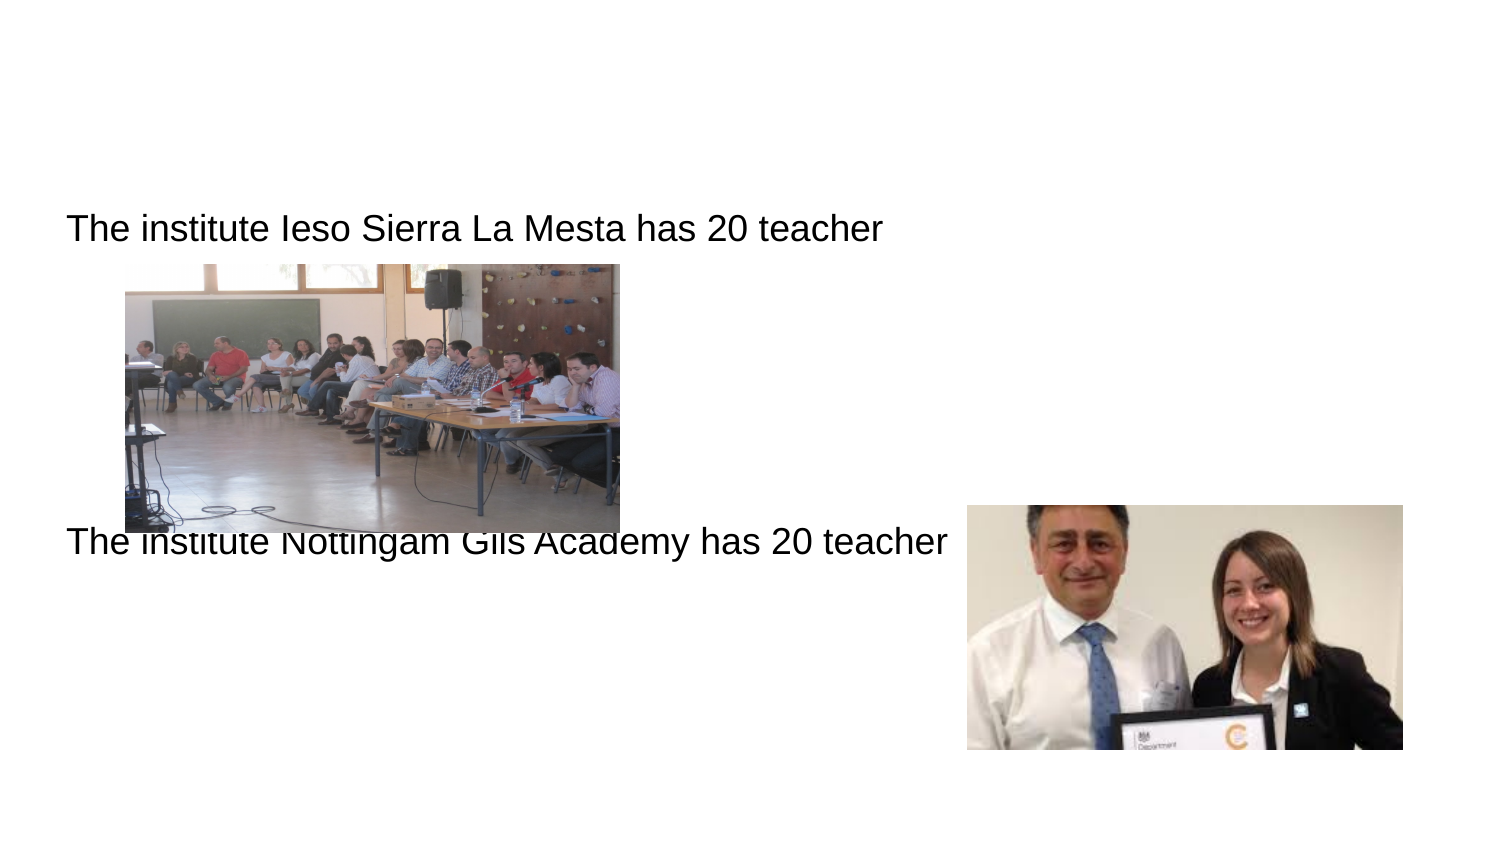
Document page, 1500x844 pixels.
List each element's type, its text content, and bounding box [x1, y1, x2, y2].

list The institute Ieso Sierra La Mesta has 20 teacher The institute Nottingam Gils Academy has 20 teacher [51, 189, 1449, 750]
picture [967, 505, 1403, 750]
picture [125, 264, 620, 533]
